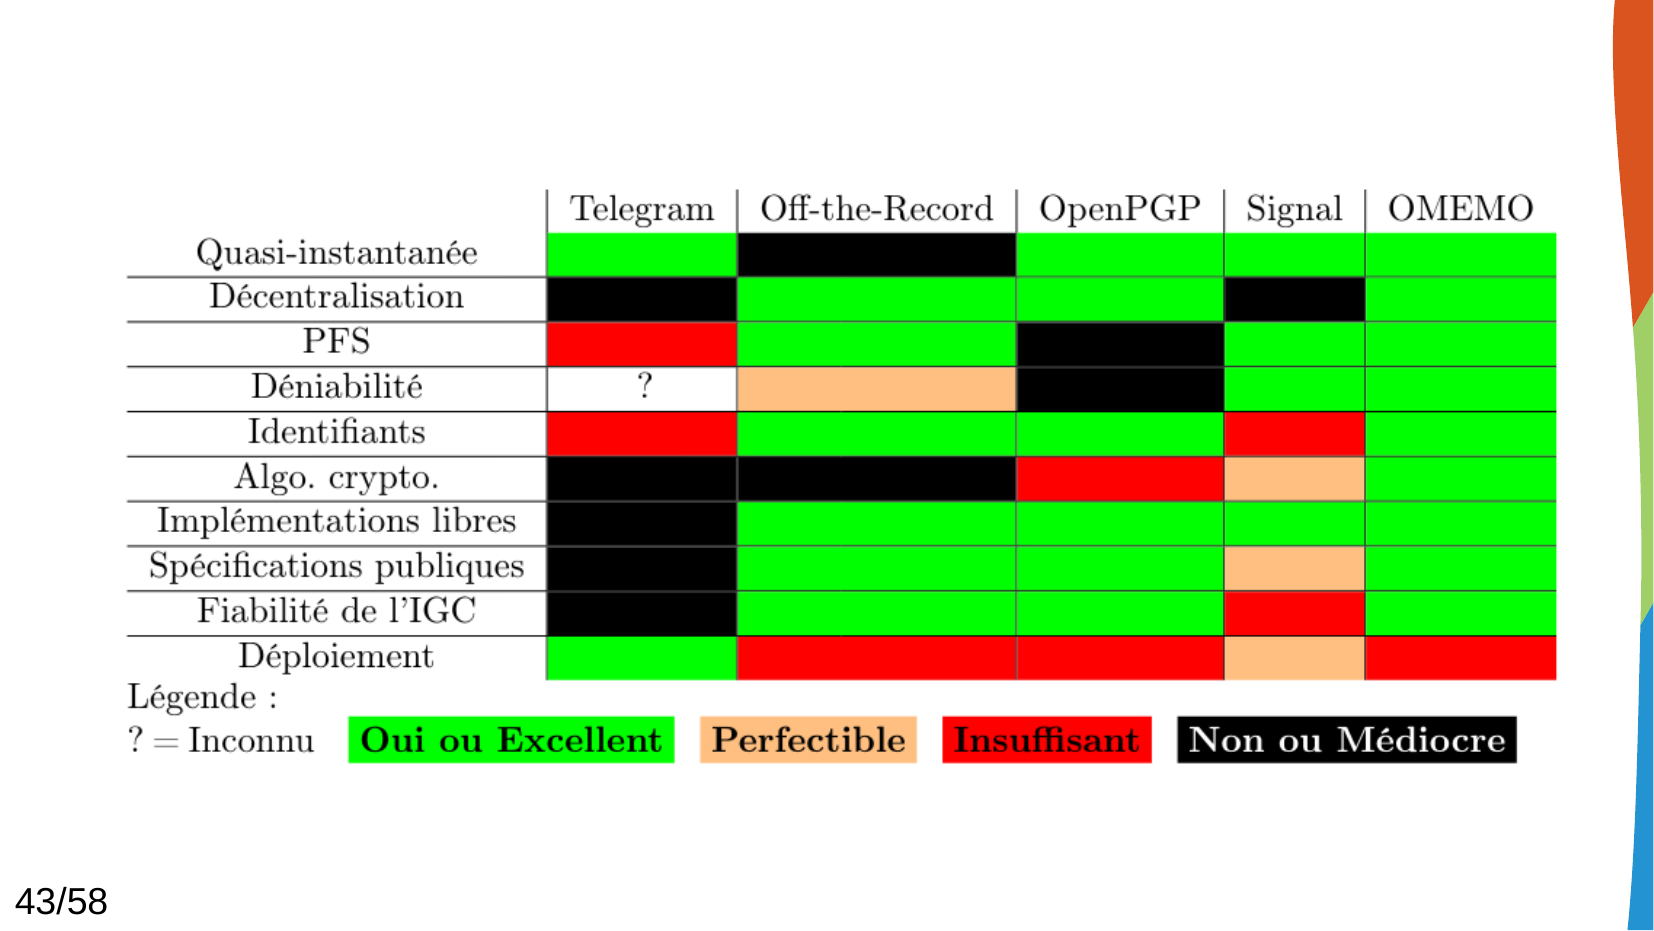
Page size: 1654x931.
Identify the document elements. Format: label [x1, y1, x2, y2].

picture [0, 130, 1595, 800]
